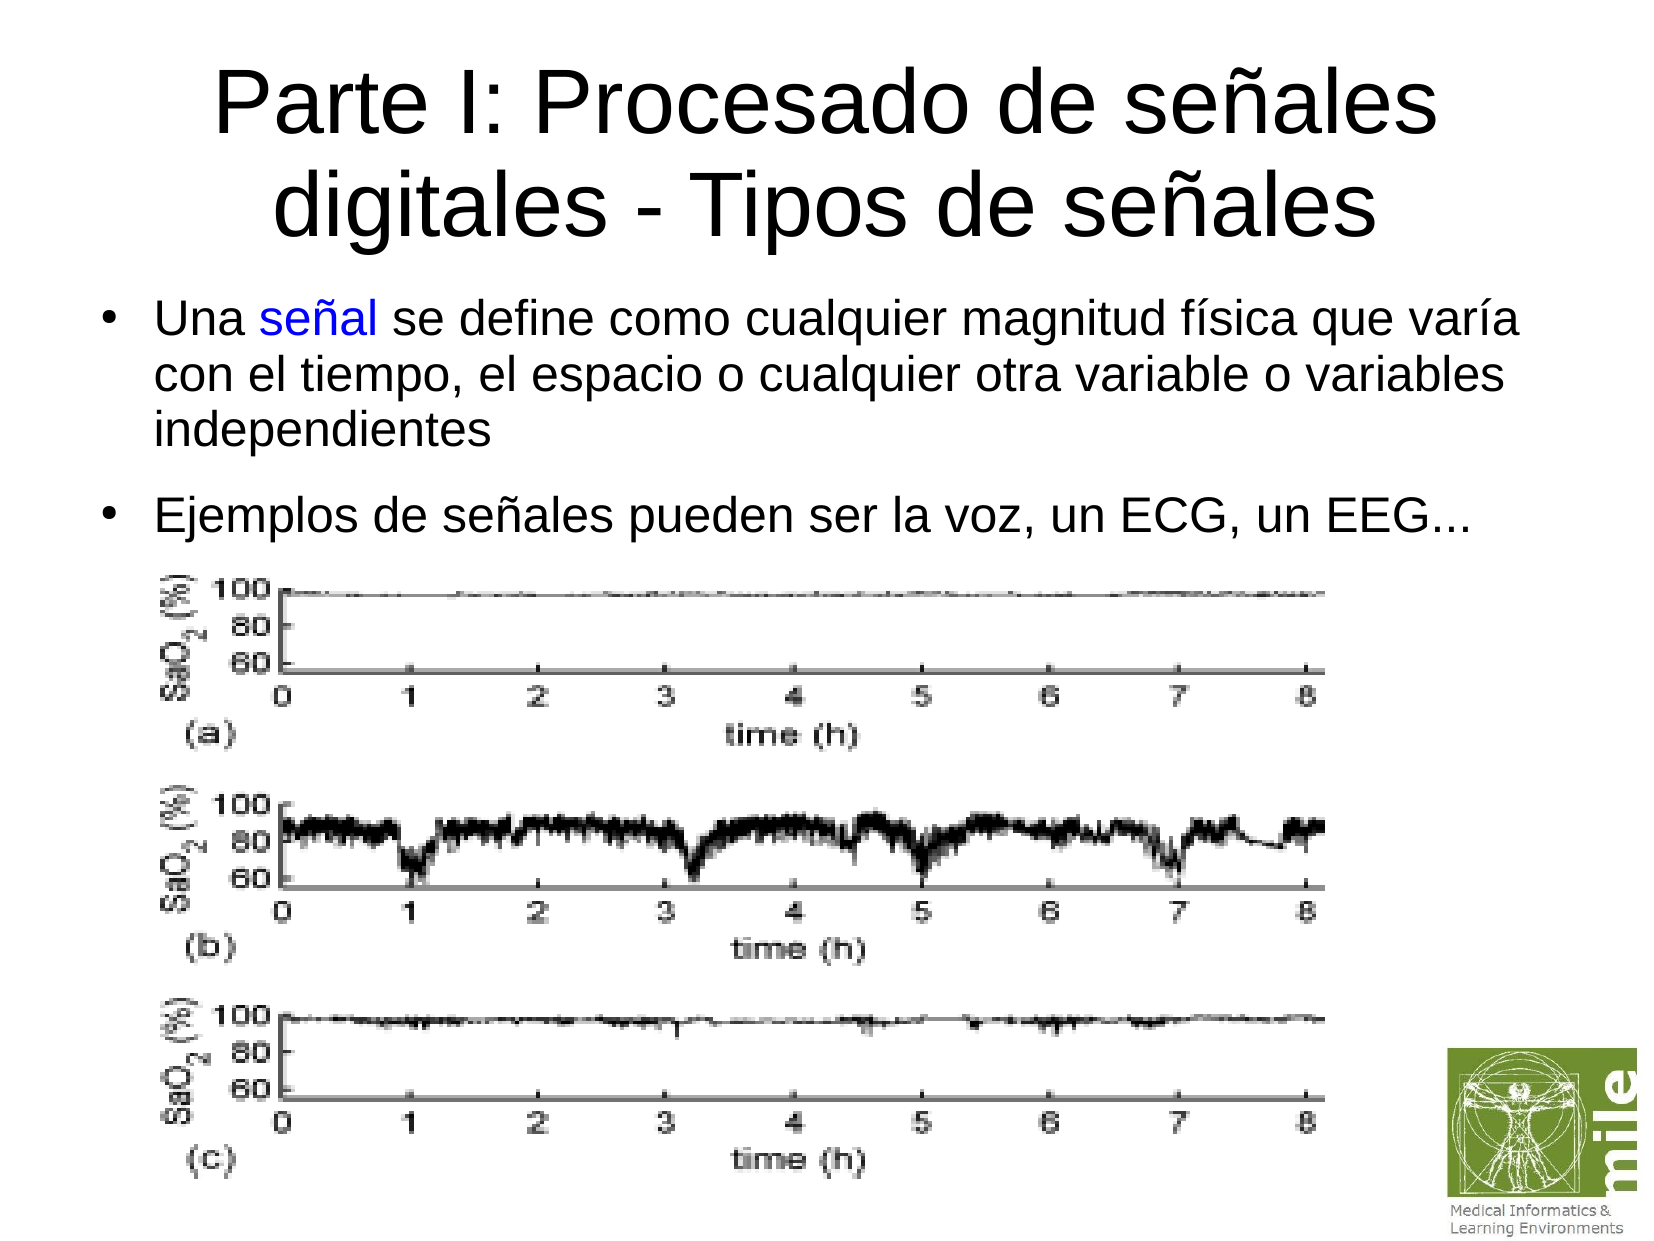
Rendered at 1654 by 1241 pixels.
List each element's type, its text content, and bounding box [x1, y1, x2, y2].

title Parte I: Procesado de señales digitales - Tipos de señales [82, 49, 1571, 257]
picture [1440, 1033, 1654, 1241]
picture [106, 546, 1376, 1199]
list Una señal se define como cualquier magnitud física que varía con el tiempo, el espacio o cualquier otra variable o variables independientes Ejemplos de señales pueden ser la voz, un ECG, un EEG... [82, 290, 1571, 1109]
